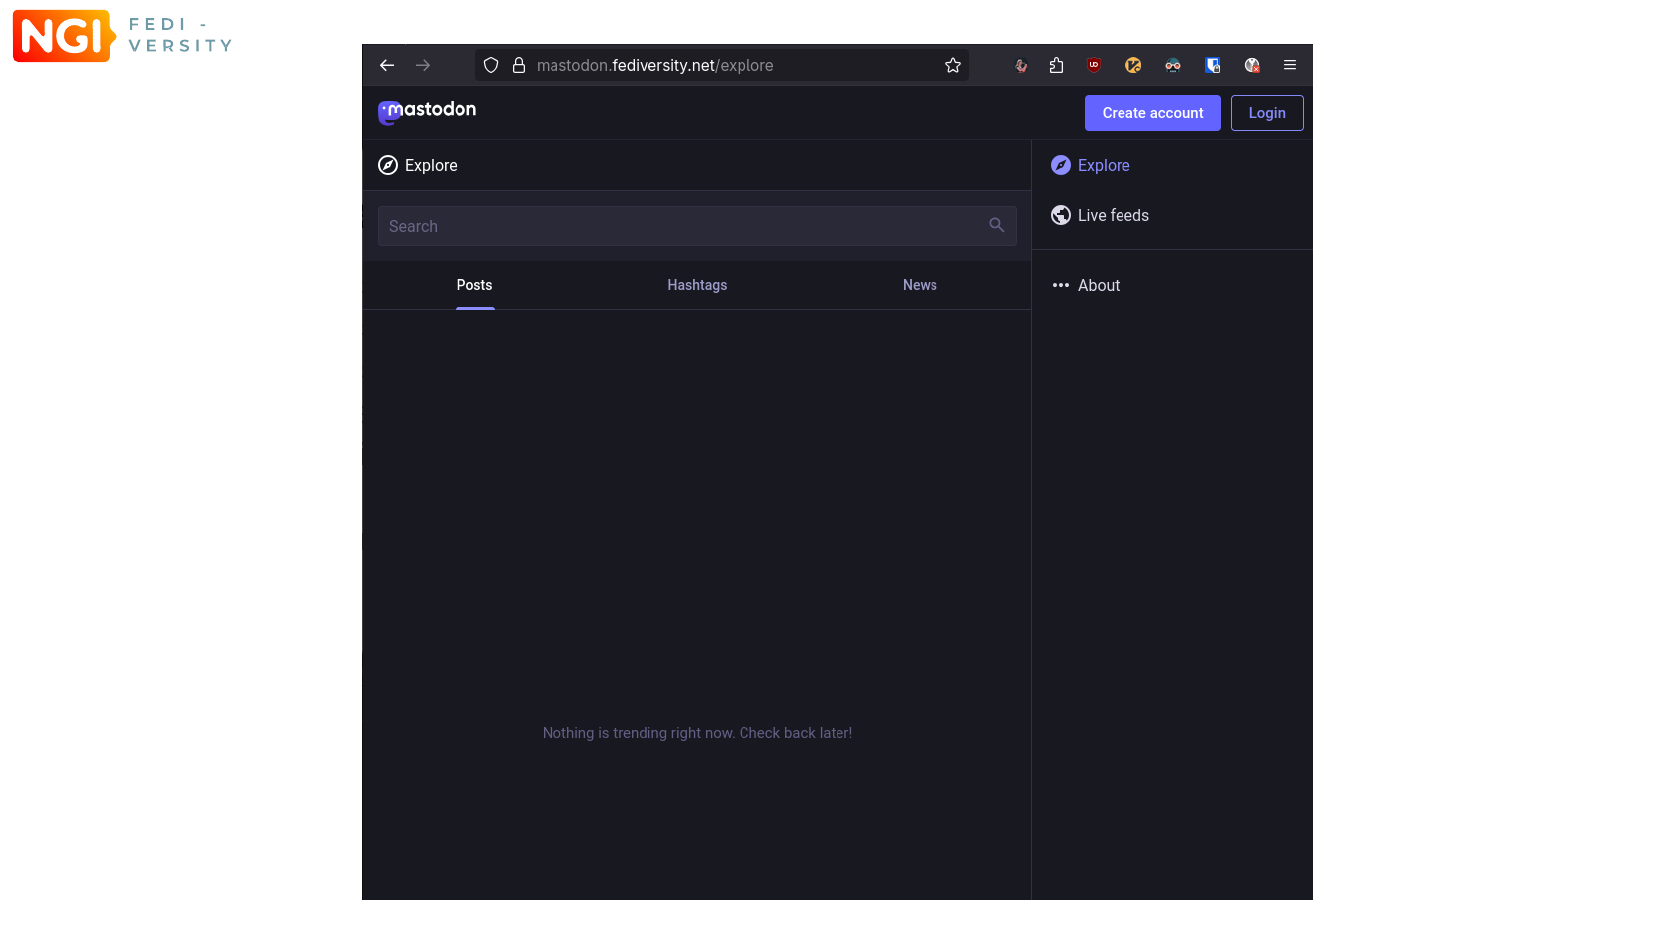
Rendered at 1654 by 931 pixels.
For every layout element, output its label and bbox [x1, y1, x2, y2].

picture [362, 44, 1313, 901]
picture [12, 9, 232, 63]
